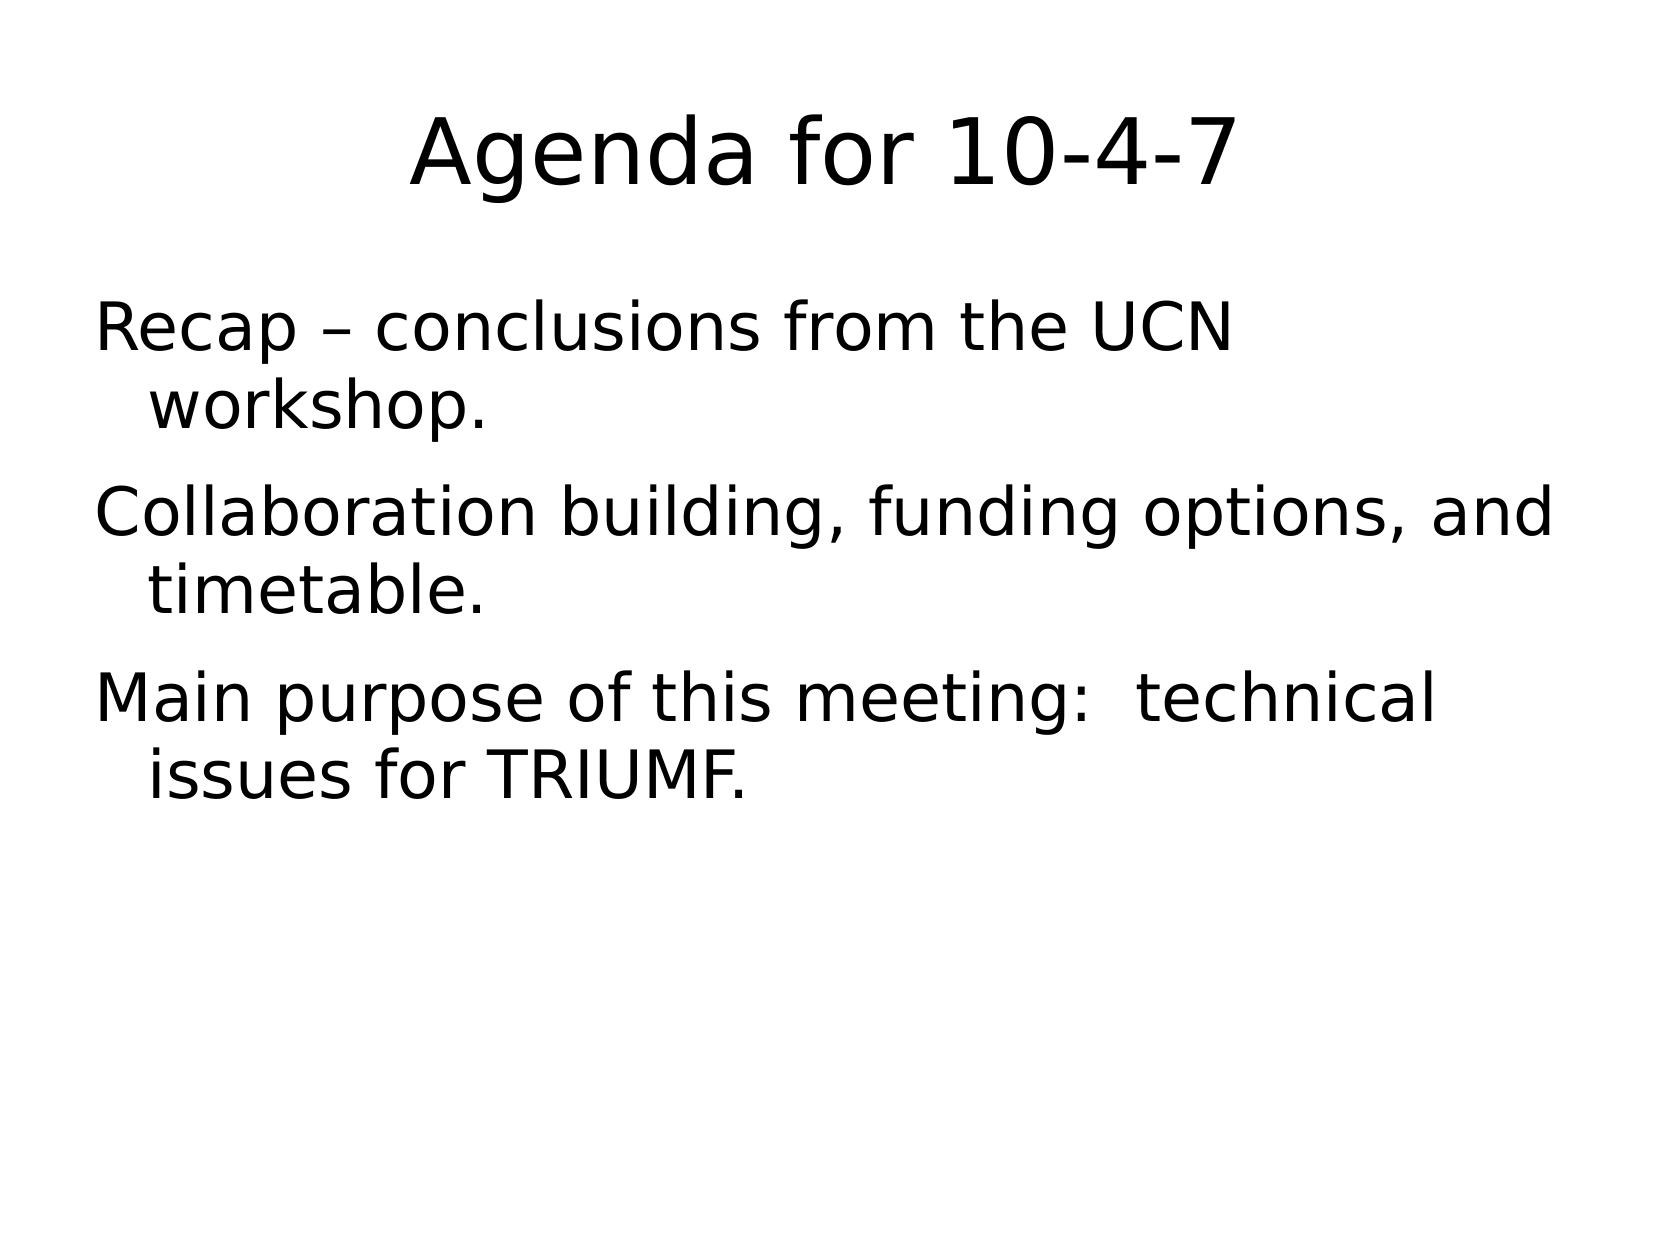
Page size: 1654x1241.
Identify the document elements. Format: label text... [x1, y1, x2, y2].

list Recap – conclusions from the UCN workshop. Collaboration building, funding options, and timetable. Main purpose of this meeting: technical issues for TRIUMF. [76, 288, 1565, 1093]
title Agenda for 10-4-7 [82, 56, 1571, 250]
